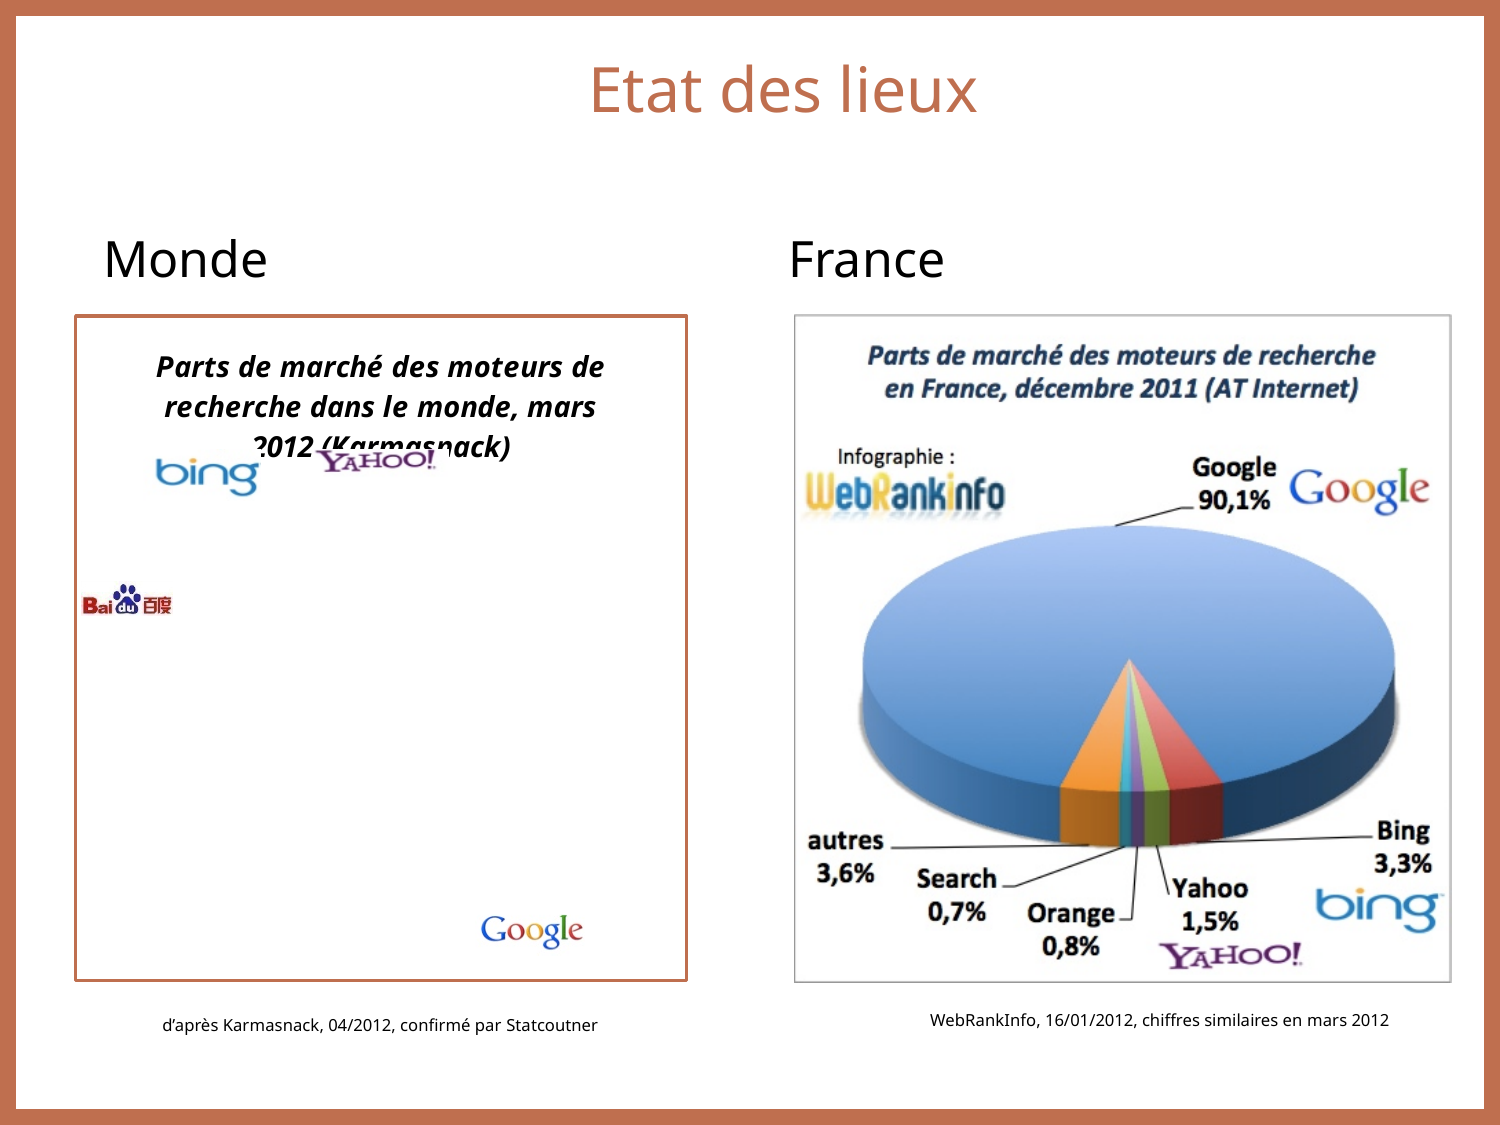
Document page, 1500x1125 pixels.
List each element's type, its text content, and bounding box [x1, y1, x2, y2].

text_box WebRankInfo, 16/01/2012, chiffres similaires en mars 2012 [915, 1002, 1500, 1038]
text_box d’après Karmasnack, 04/2012, confirmé par Statcoutner [147, 1007, 898, 1042]
picture [143, 449, 261, 501]
picture [794, 314, 1452, 983]
text_box [0, 0, 1500, 1125]
picture [312, 449, 449, 480]
text_box Etat des lieux [108, 42, 1459, 161]
text_box Monde [88, 219, 585, 295]
picture [81, 581, 173, 616]
chart [74, 314, 689, 983]
text_box France [773, 219, 1270, 295]
picture [475, 904, 585, 956]
